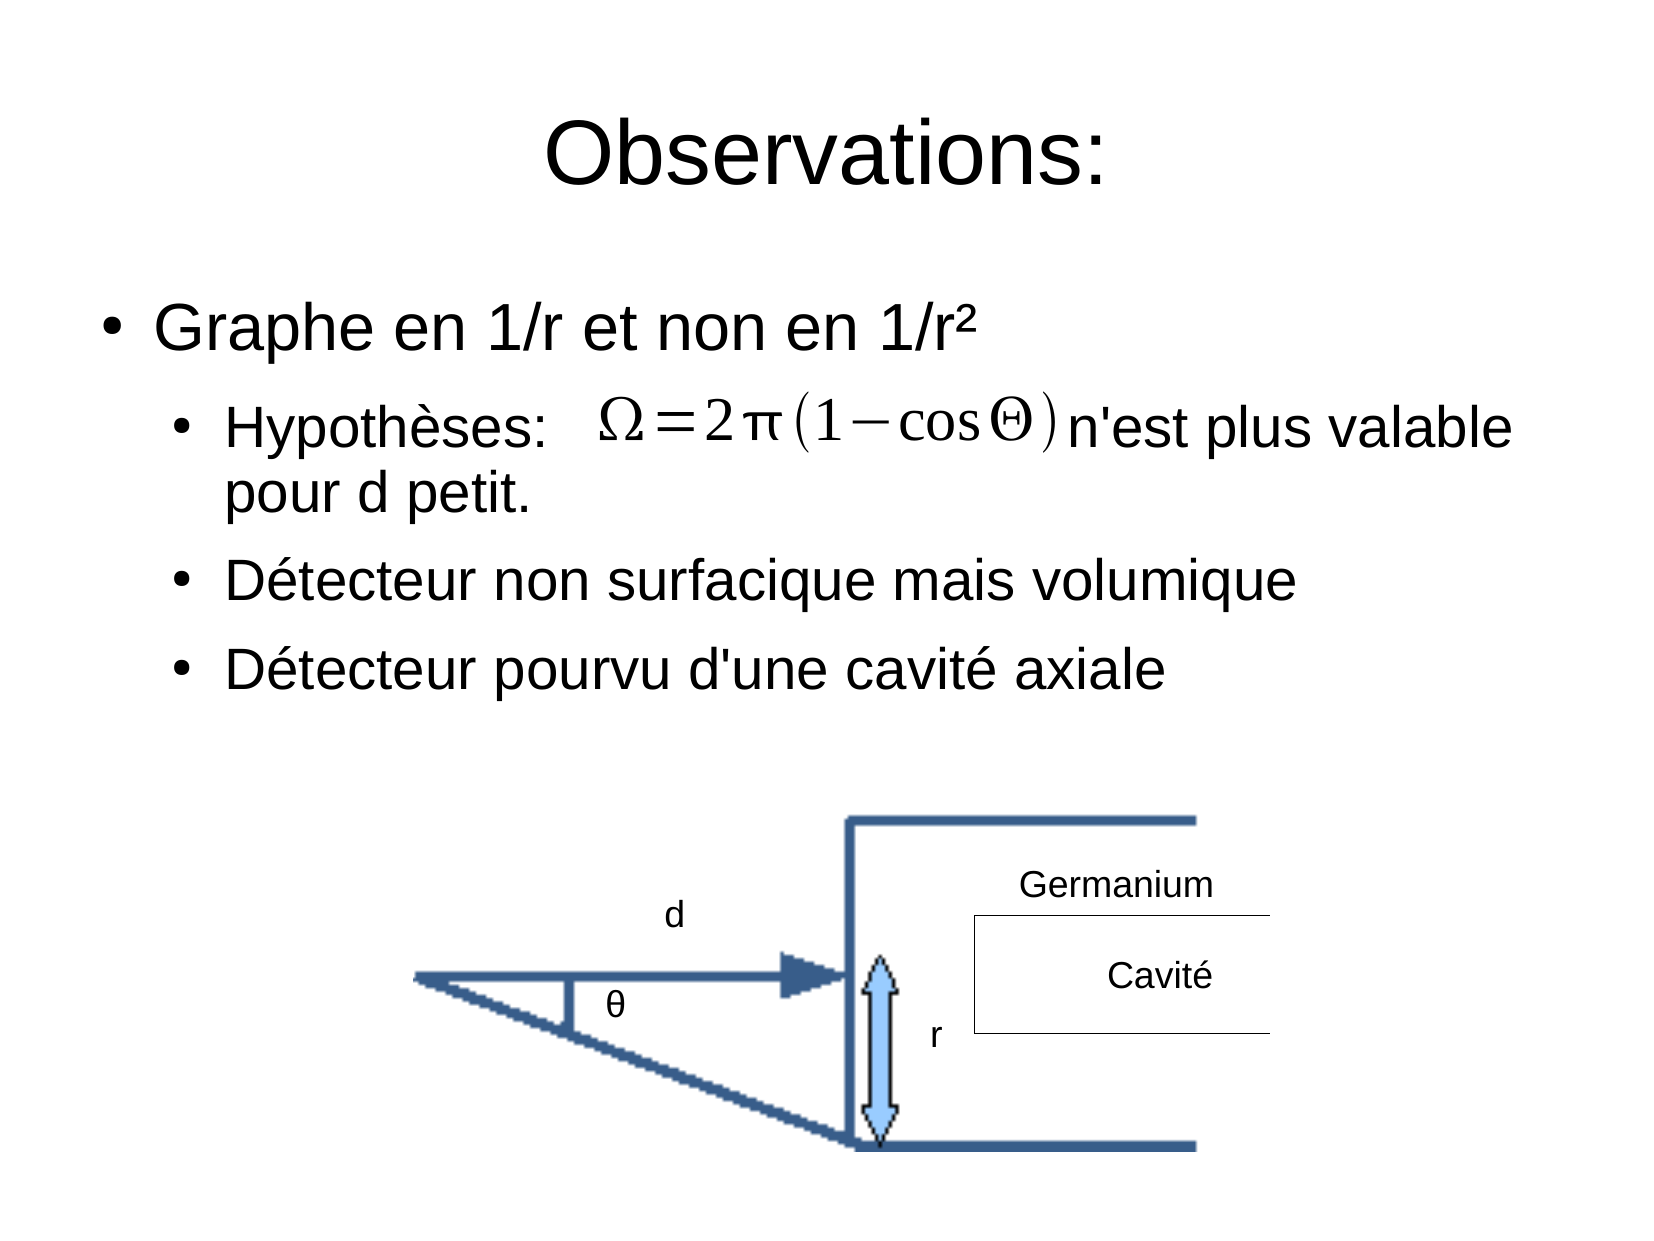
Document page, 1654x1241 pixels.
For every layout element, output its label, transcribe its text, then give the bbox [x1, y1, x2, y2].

text_box Cavité [1092, 947, 1229, 1004]
text_box Germanium [1003, 856, 1241, 914]
text_box d [649, 885, 700, 943]
text_box θ [590, 976, 641, 1034]
title Observations: [82, 49, 1571, 257]
list Graphe en 1/r et non en 1/r² Hypothèses: n'est plus valable pour d petit. Détecteur non surfacique mais volumique Détecteur pourvu d'une cavité axiale [82, 290, 1571, 1094]
text_box r [915, 1006, 958, 1063]
chart [590, 383, 1066, 455]
picture [413, 767, 1211, 1152]
picture [975, 916, 1211, 1033]
